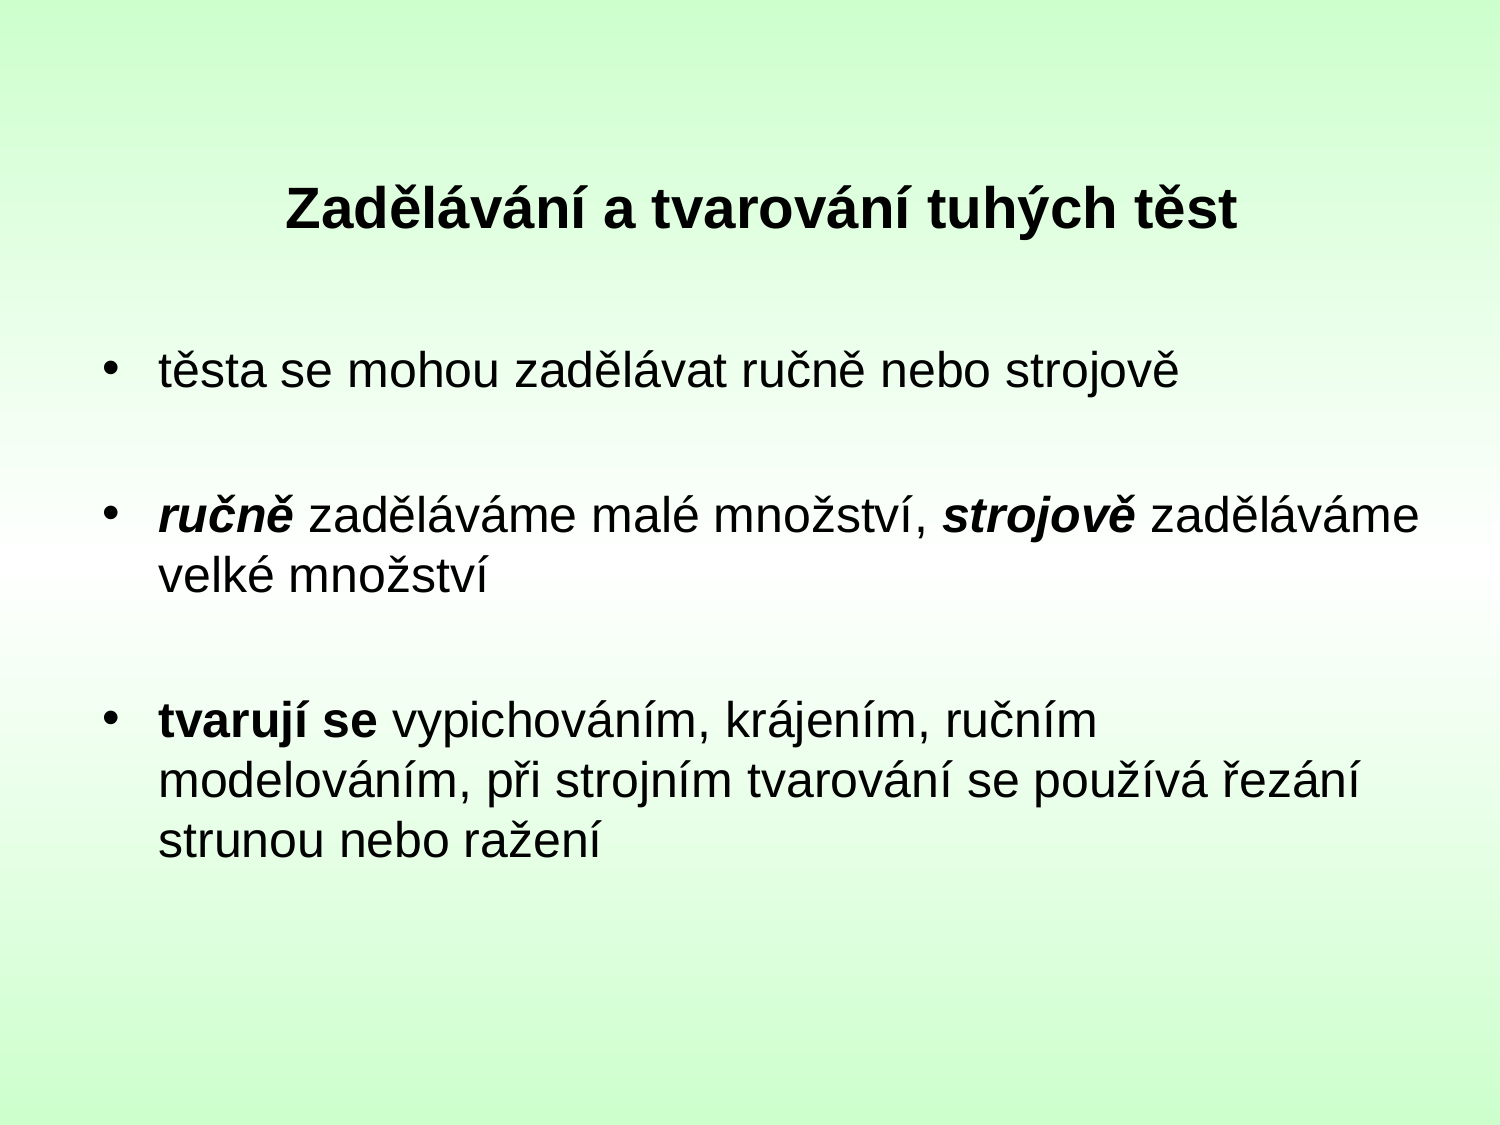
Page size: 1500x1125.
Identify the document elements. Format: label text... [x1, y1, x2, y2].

list Zadělávání a tvarování tuhých těst těsta se mohou zadělávat ručně nebo strojově ručně zaděláváme malé množství, strojově zaděláváme velké množství tvarují se vypichováním, krájením, ručním modelováním, při strojním tvarování se používá řezání strunou nebo ražení [87, 162, 1438, 963]
